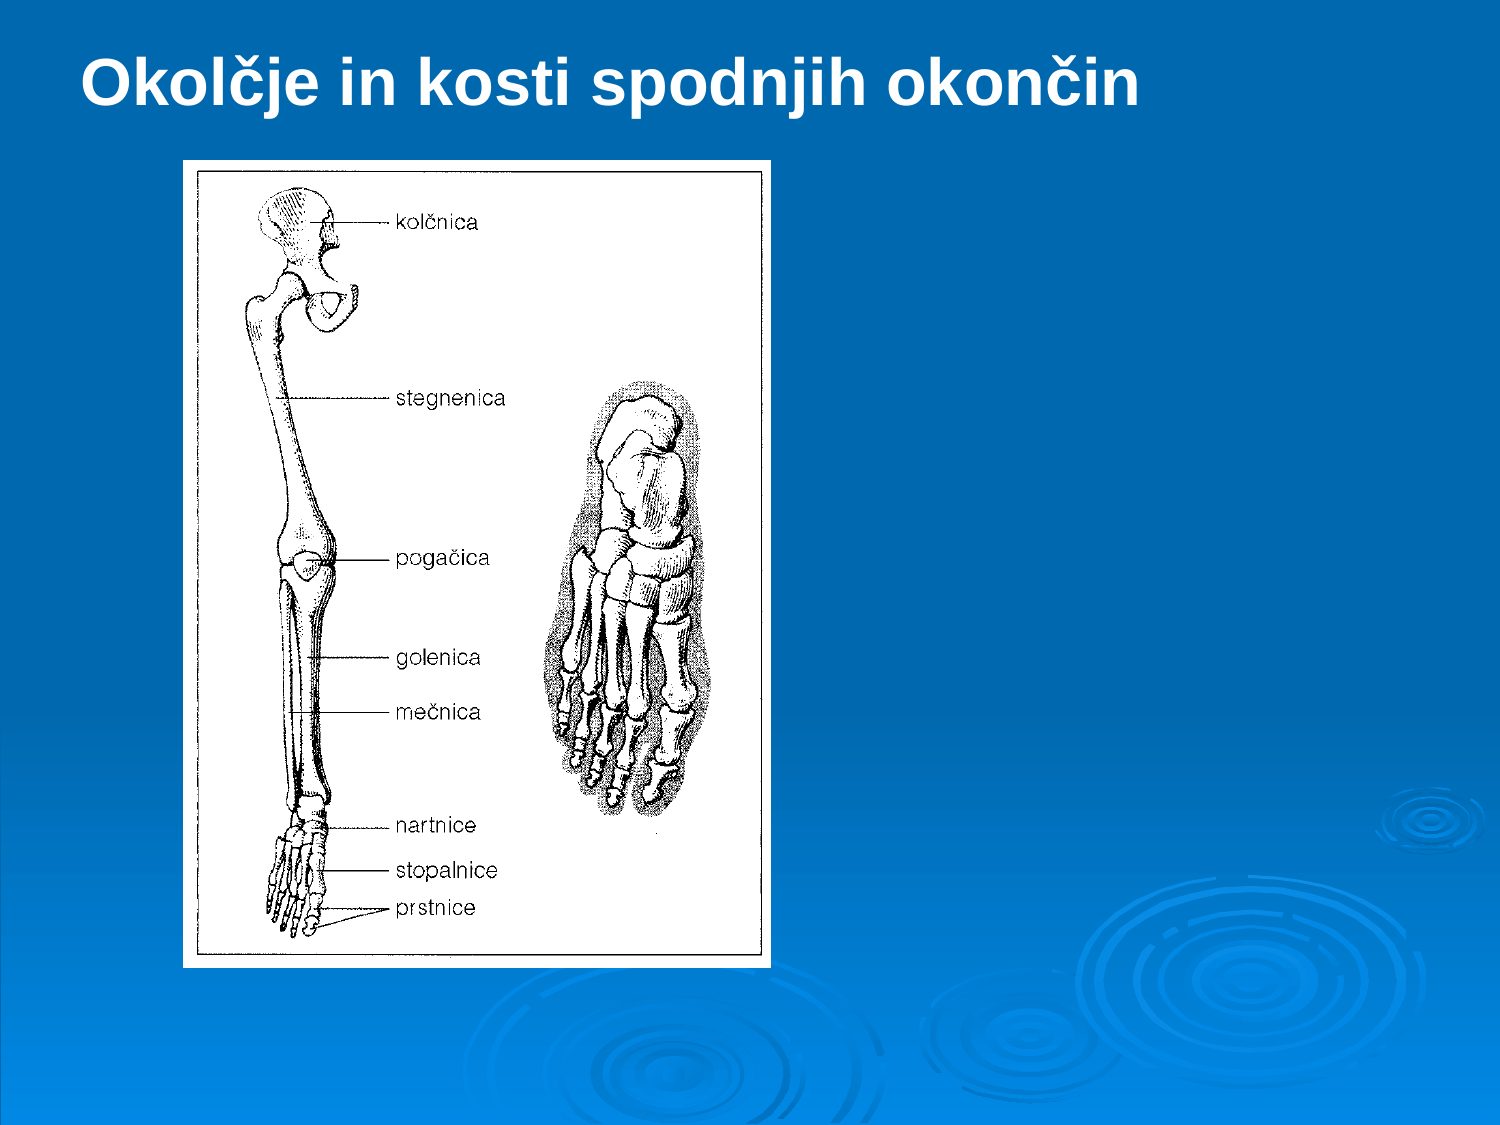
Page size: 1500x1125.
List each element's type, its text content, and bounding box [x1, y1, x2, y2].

picture [183, 160, 771, 968]
list Okolčje in kosti spodnjih okončin [64, 31, 1415, 774]
